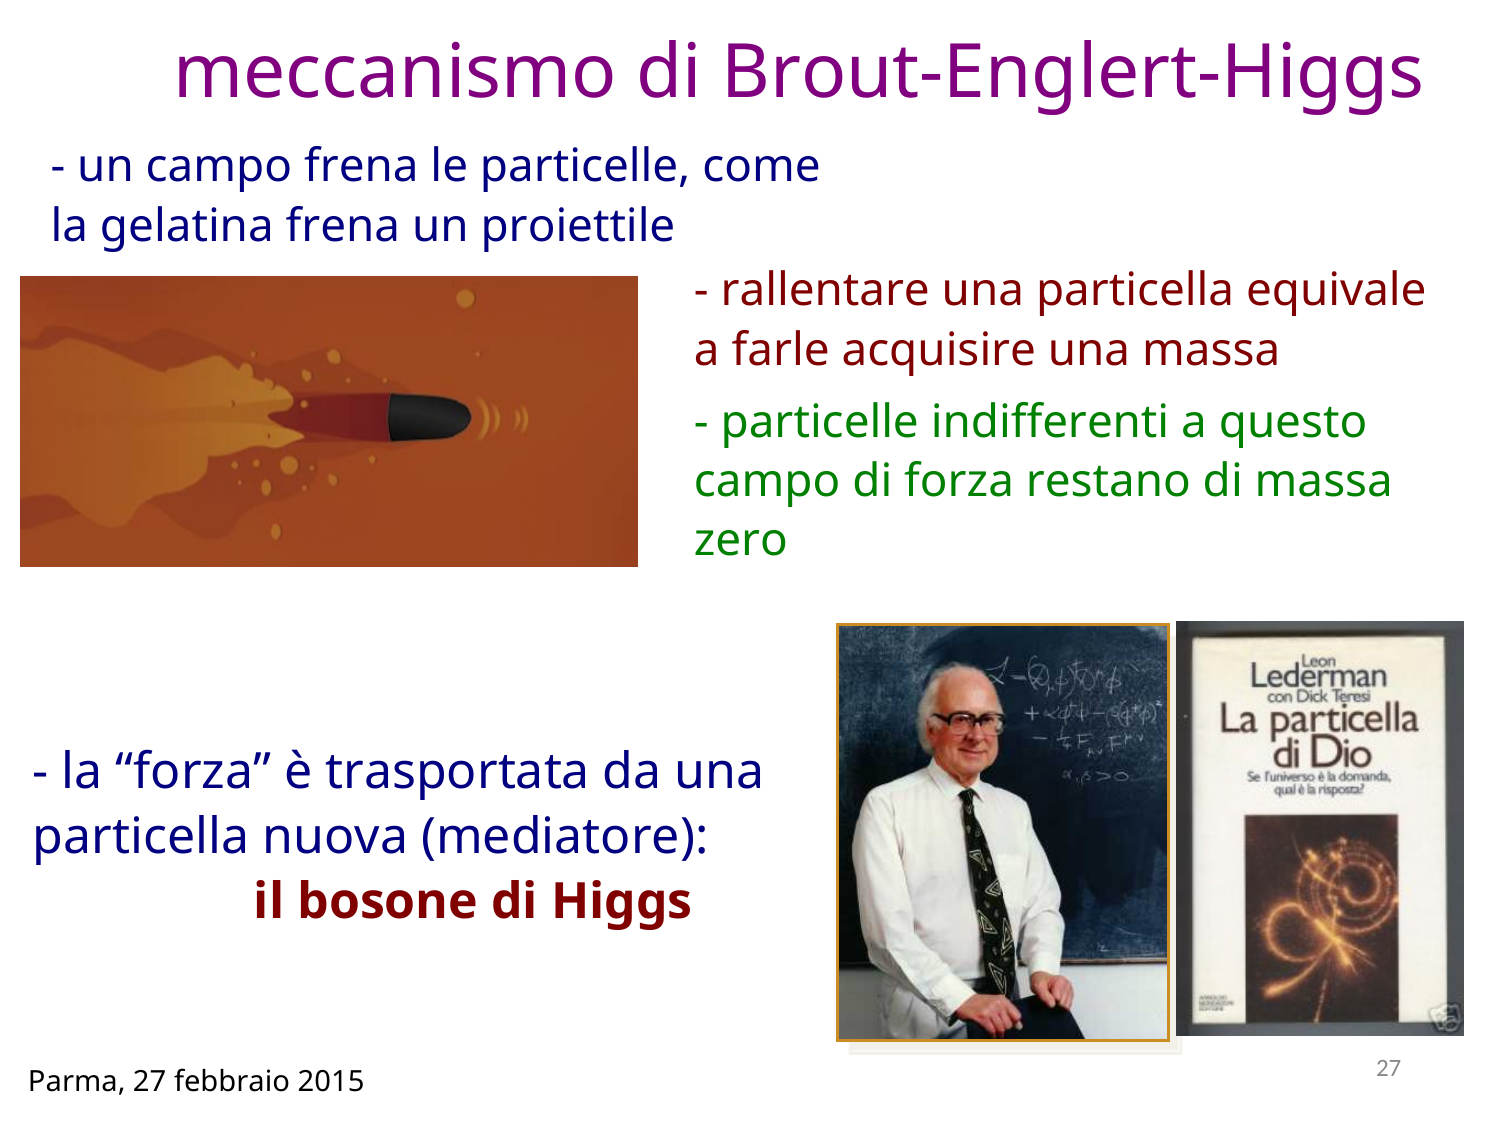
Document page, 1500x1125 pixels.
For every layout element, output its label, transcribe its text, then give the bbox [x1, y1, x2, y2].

picture [20, 302, 638, 568]
text_box - rallentare una particella equivale a farle acquisire una massa - particelle indifferenti a questo campo di forza restano di massa zero [679, 248, 1477, 573]
picture [838, 625, 1168, 1040]
text_box - la “forza” è trasportata da una particella nuova (mediatore): il bosone di Higgs [0, 726, 836, 969]
picture [1176, 621, 1464, 1036]
text_box <number> [1074, 1042, 1417, 1095]
text_box meccanismo di Brout-Englert-Higgs [0, 0, 1447, 125]
text_box - un campo frena le particelle, come la gelatina frena un proiettile [5, 125, 857, 302]
